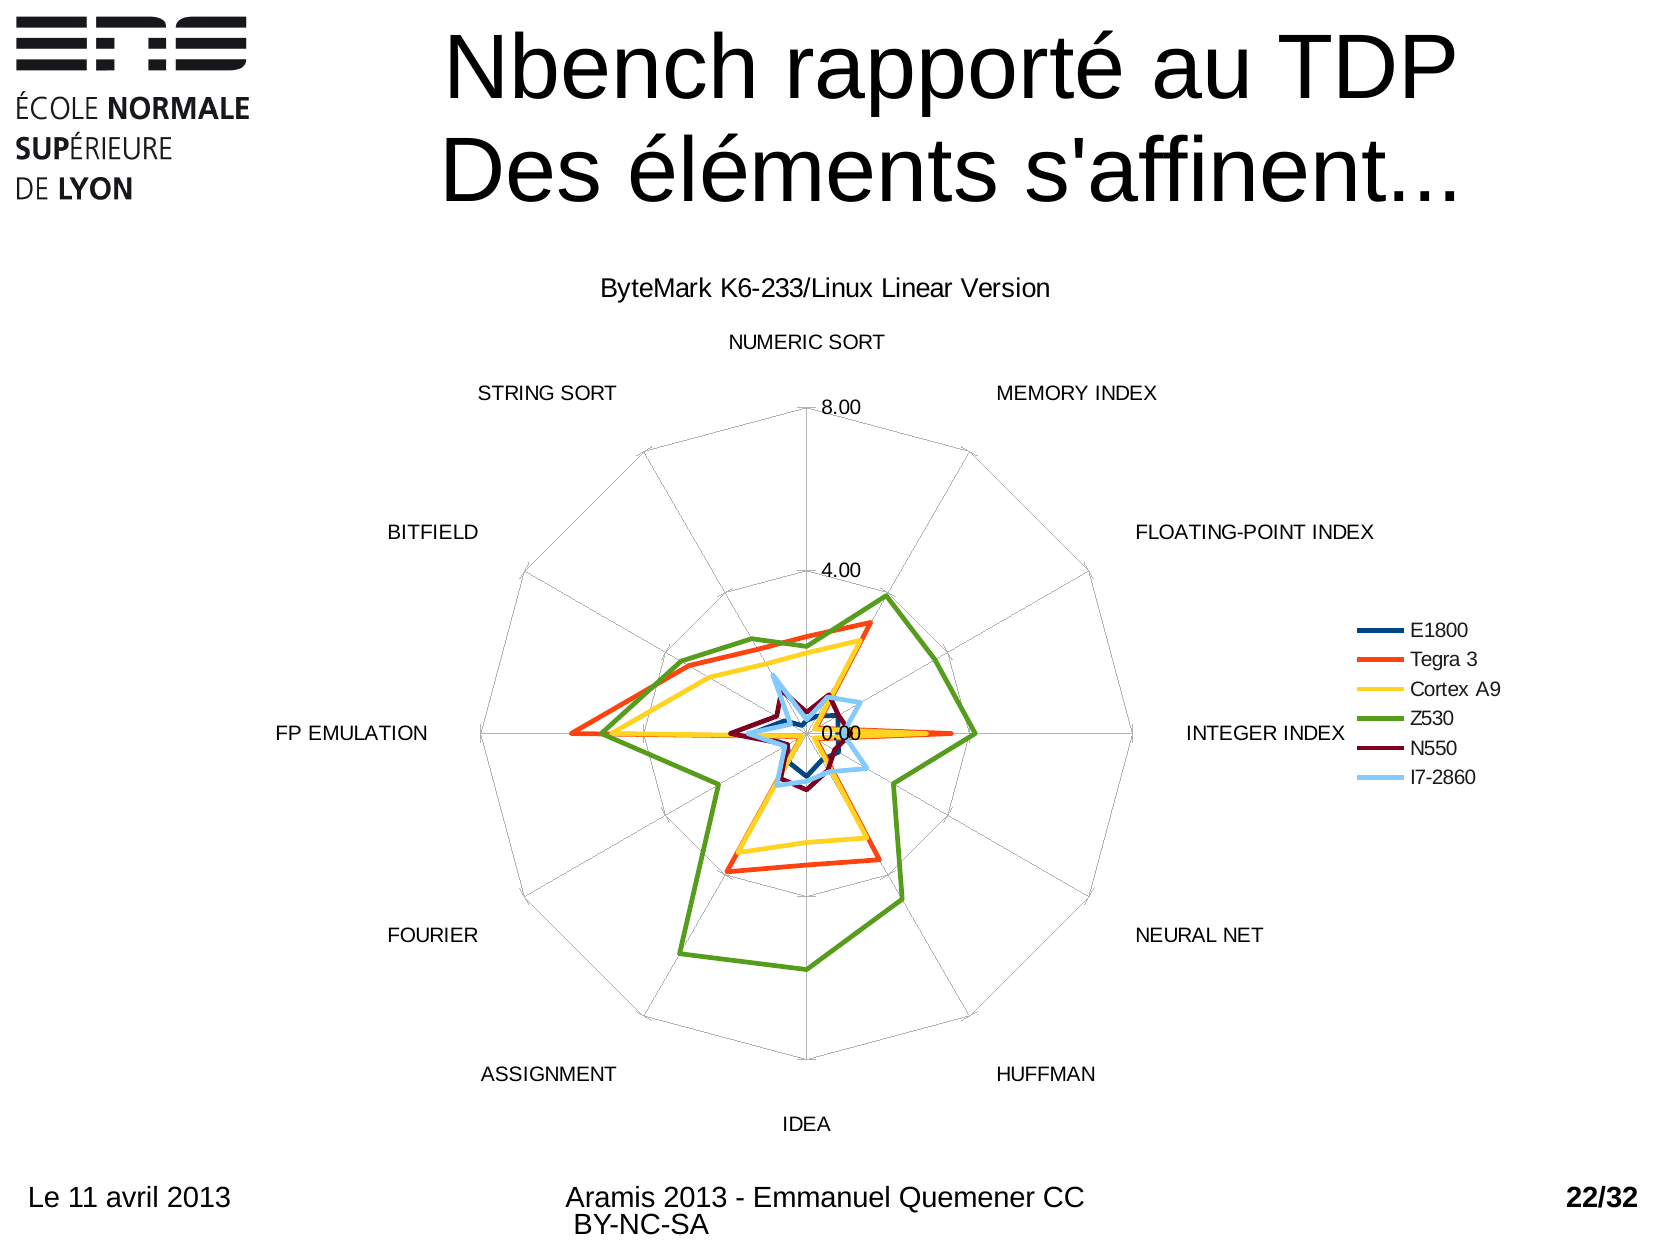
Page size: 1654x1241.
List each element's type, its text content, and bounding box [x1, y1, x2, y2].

picture [1350, 612, 1508, 796]
chart [30, 240, 1621, 1156]
title Nbench rapporté au TDP Des éléments s'affinent... [250, 0, 1654, 237]
picture [0, 0, 250, 237]
